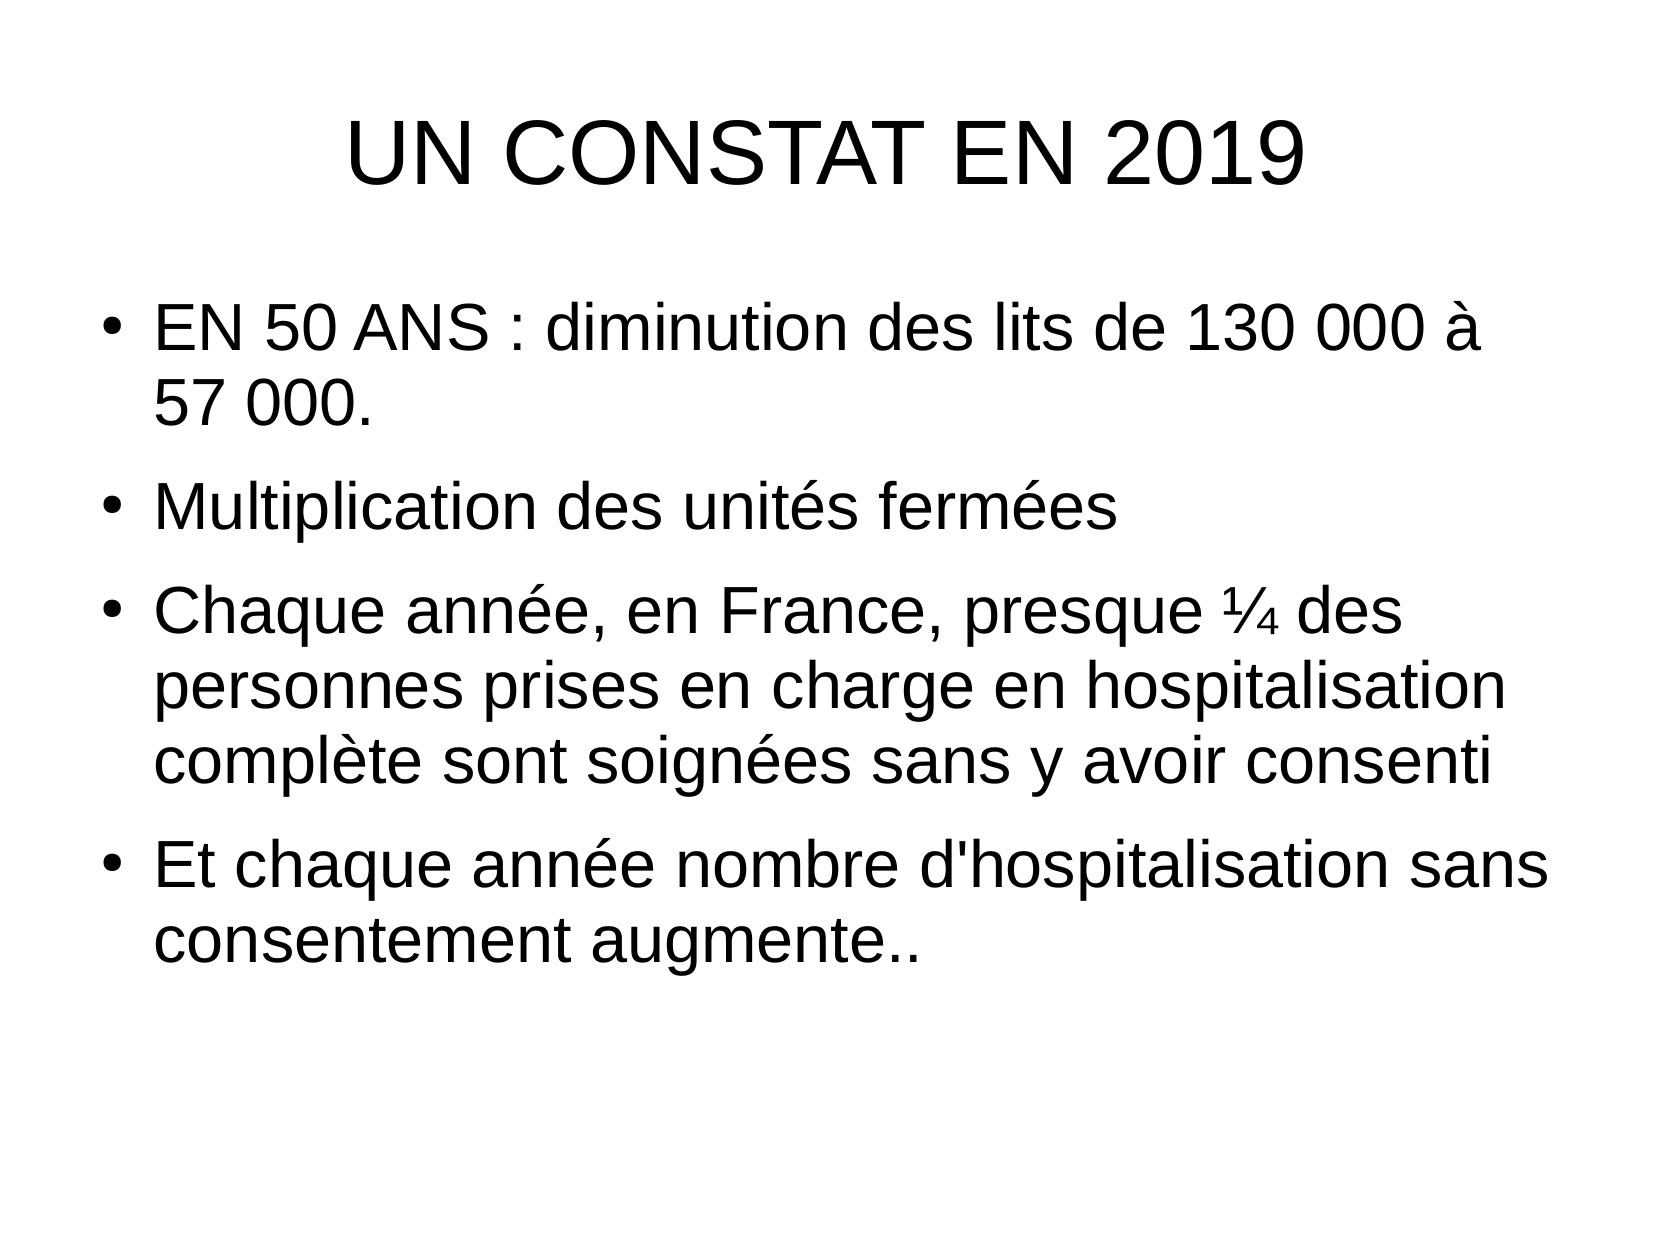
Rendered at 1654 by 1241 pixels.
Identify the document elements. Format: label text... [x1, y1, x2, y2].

list EN 50 ANS : diminution des lits de 130 000 à 57 000. Multiplication des unités fermées Chaque année, en France, presque ¼ des personnes prises en charge en hospitalisation complète sont soignées sans y avoir consenti Et chaque année nombre d'hospitalisation sans consentement augmente.. [82, 290, 1571, 1109]
title UN CONSTAT EN 2019 [82, 49, 1571, 257]
